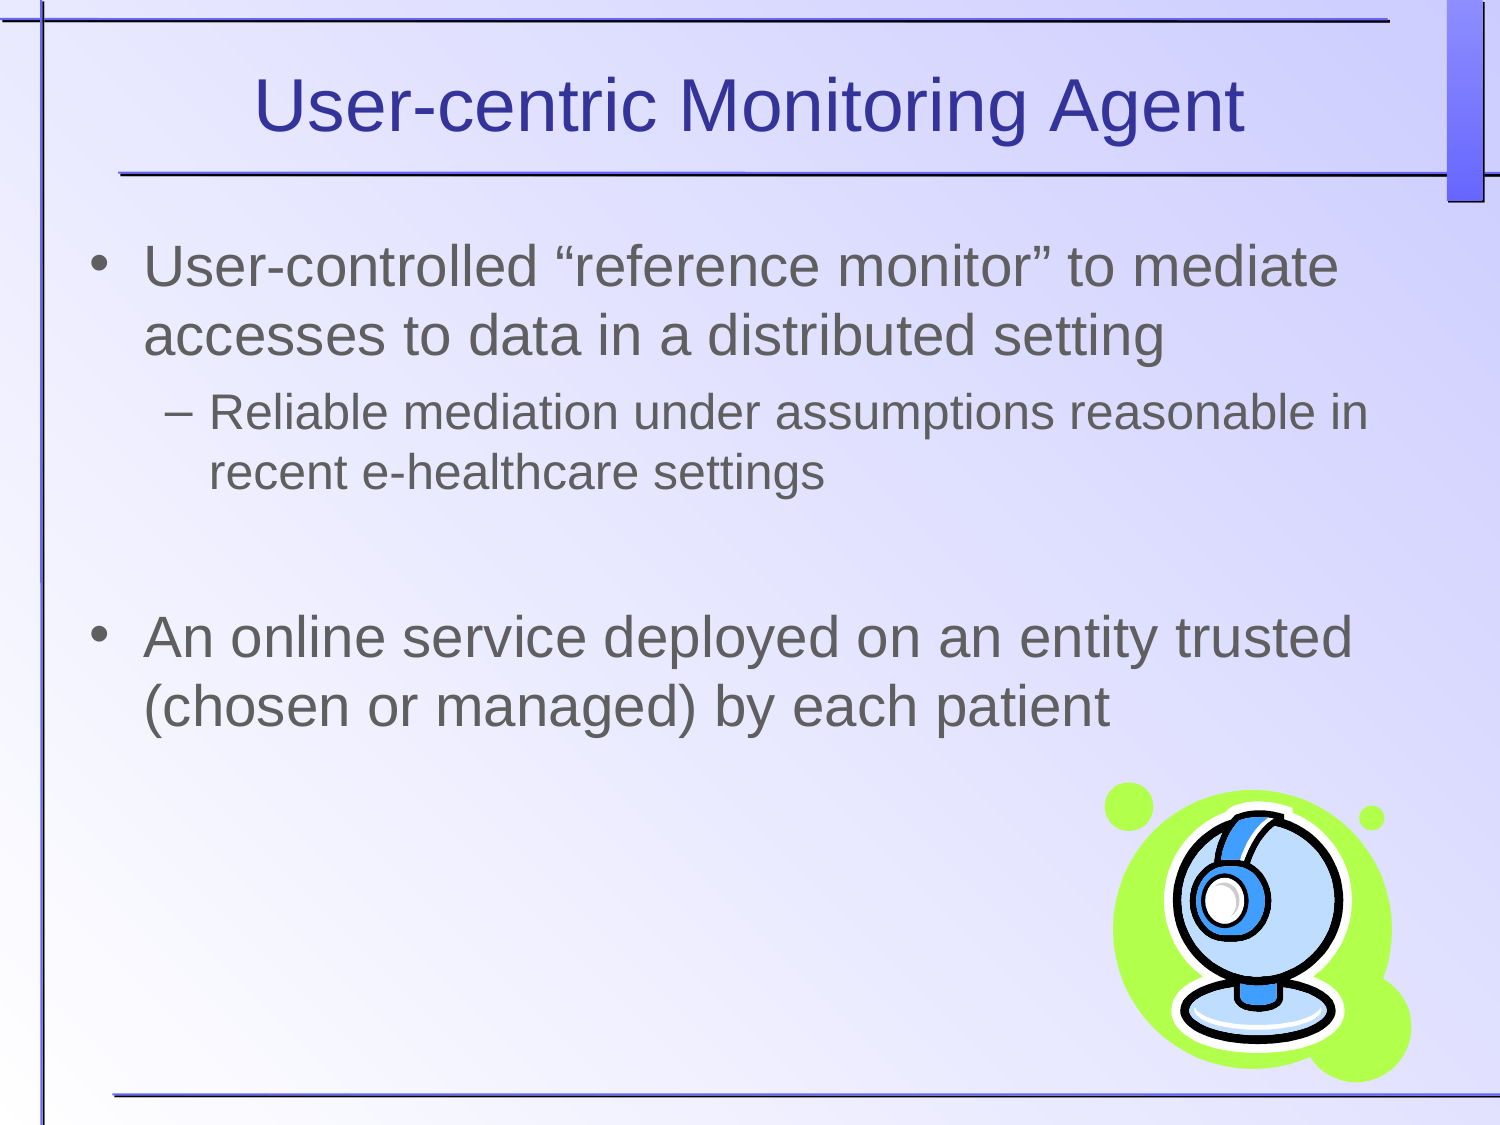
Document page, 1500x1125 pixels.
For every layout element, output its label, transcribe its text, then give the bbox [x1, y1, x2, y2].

picture [1104, 782, 1412, 1083]
list User-controlled “reference monitor” to mediate accesses to data in a distributed setting Reliable mediation under assumptions reasonable in recent e-healthcare settings An online service deployed on an entity trusted (chosen or managed) by each patient [74, 220, 1412, 963]
title User-centric Monitoring Agent [75, 7, 1426, 195]
